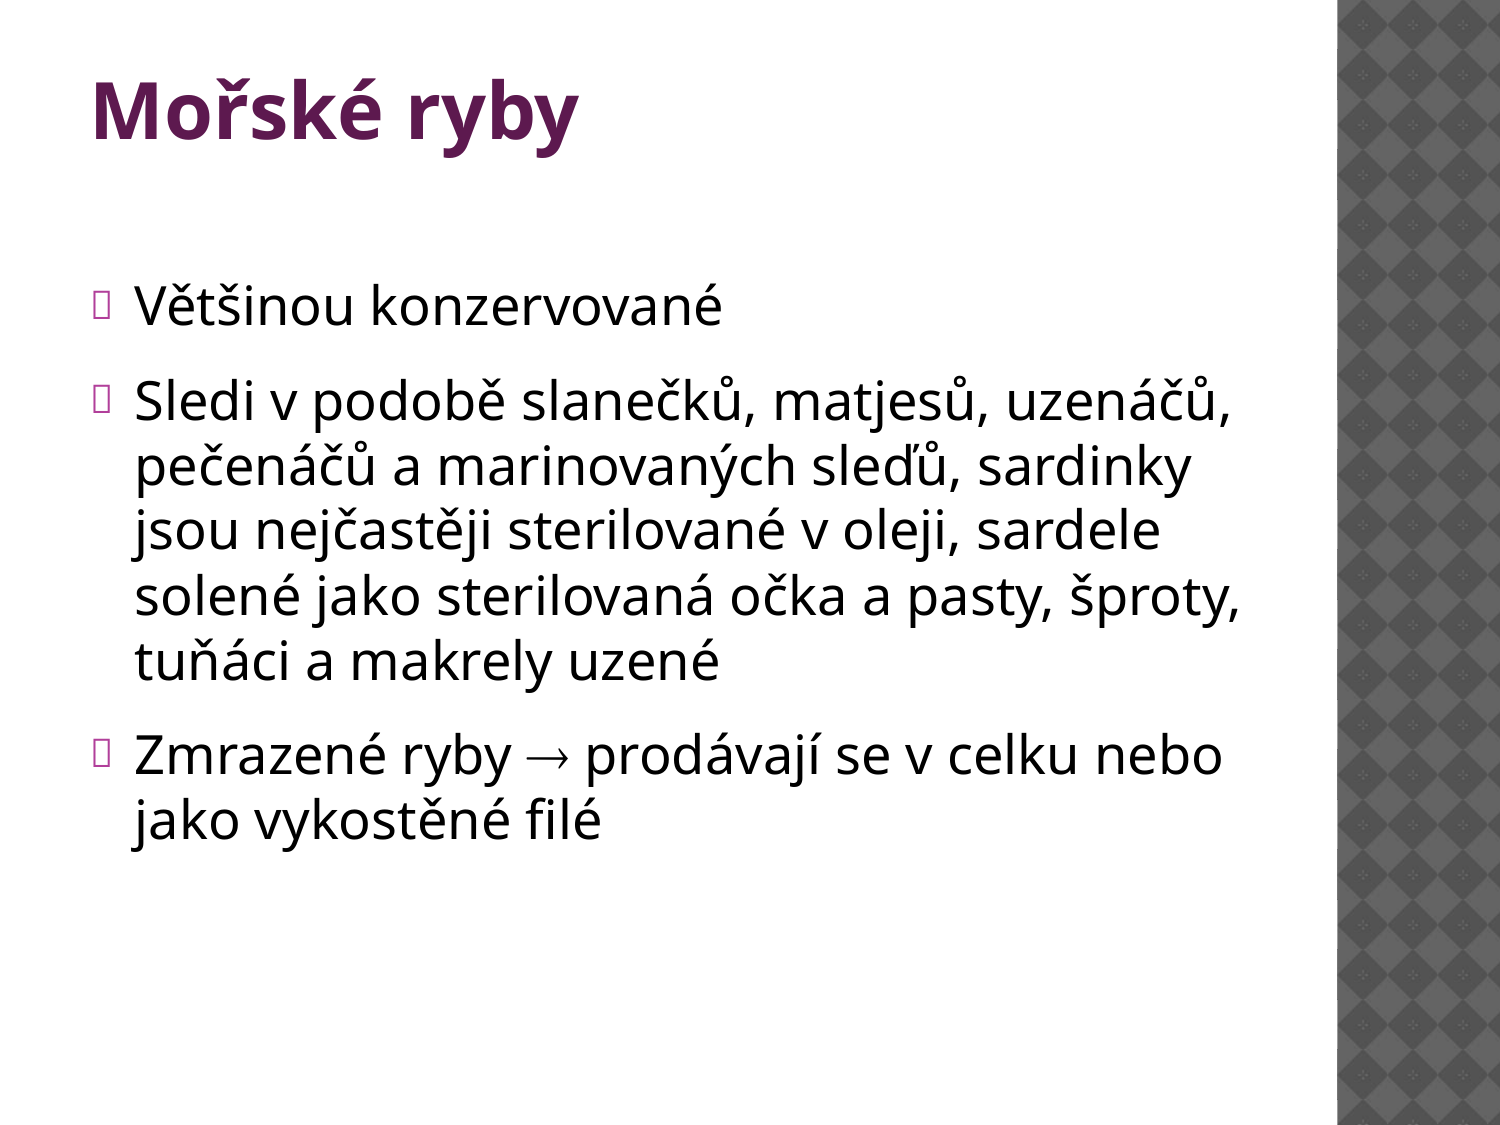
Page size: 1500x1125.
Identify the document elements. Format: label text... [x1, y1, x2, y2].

picture [1337, 0, 1500, 1125]
title Mořské ryby [75, 52, 1263, 240]
list Většinou konzervované Sledi v podobě slanečků, matjesů, uzenáčů, pečenáčů a marinovaných sleďů, sardinky jsou nejčastěji sterilované v oleji, sardele solené jako sterilovaná očka a pasty, šproty, tuňáci a makrely uzené Zmrazené ryby  prodávají se v celku nebo jako vykostěné filé [75, 264, 1263, 1059]
